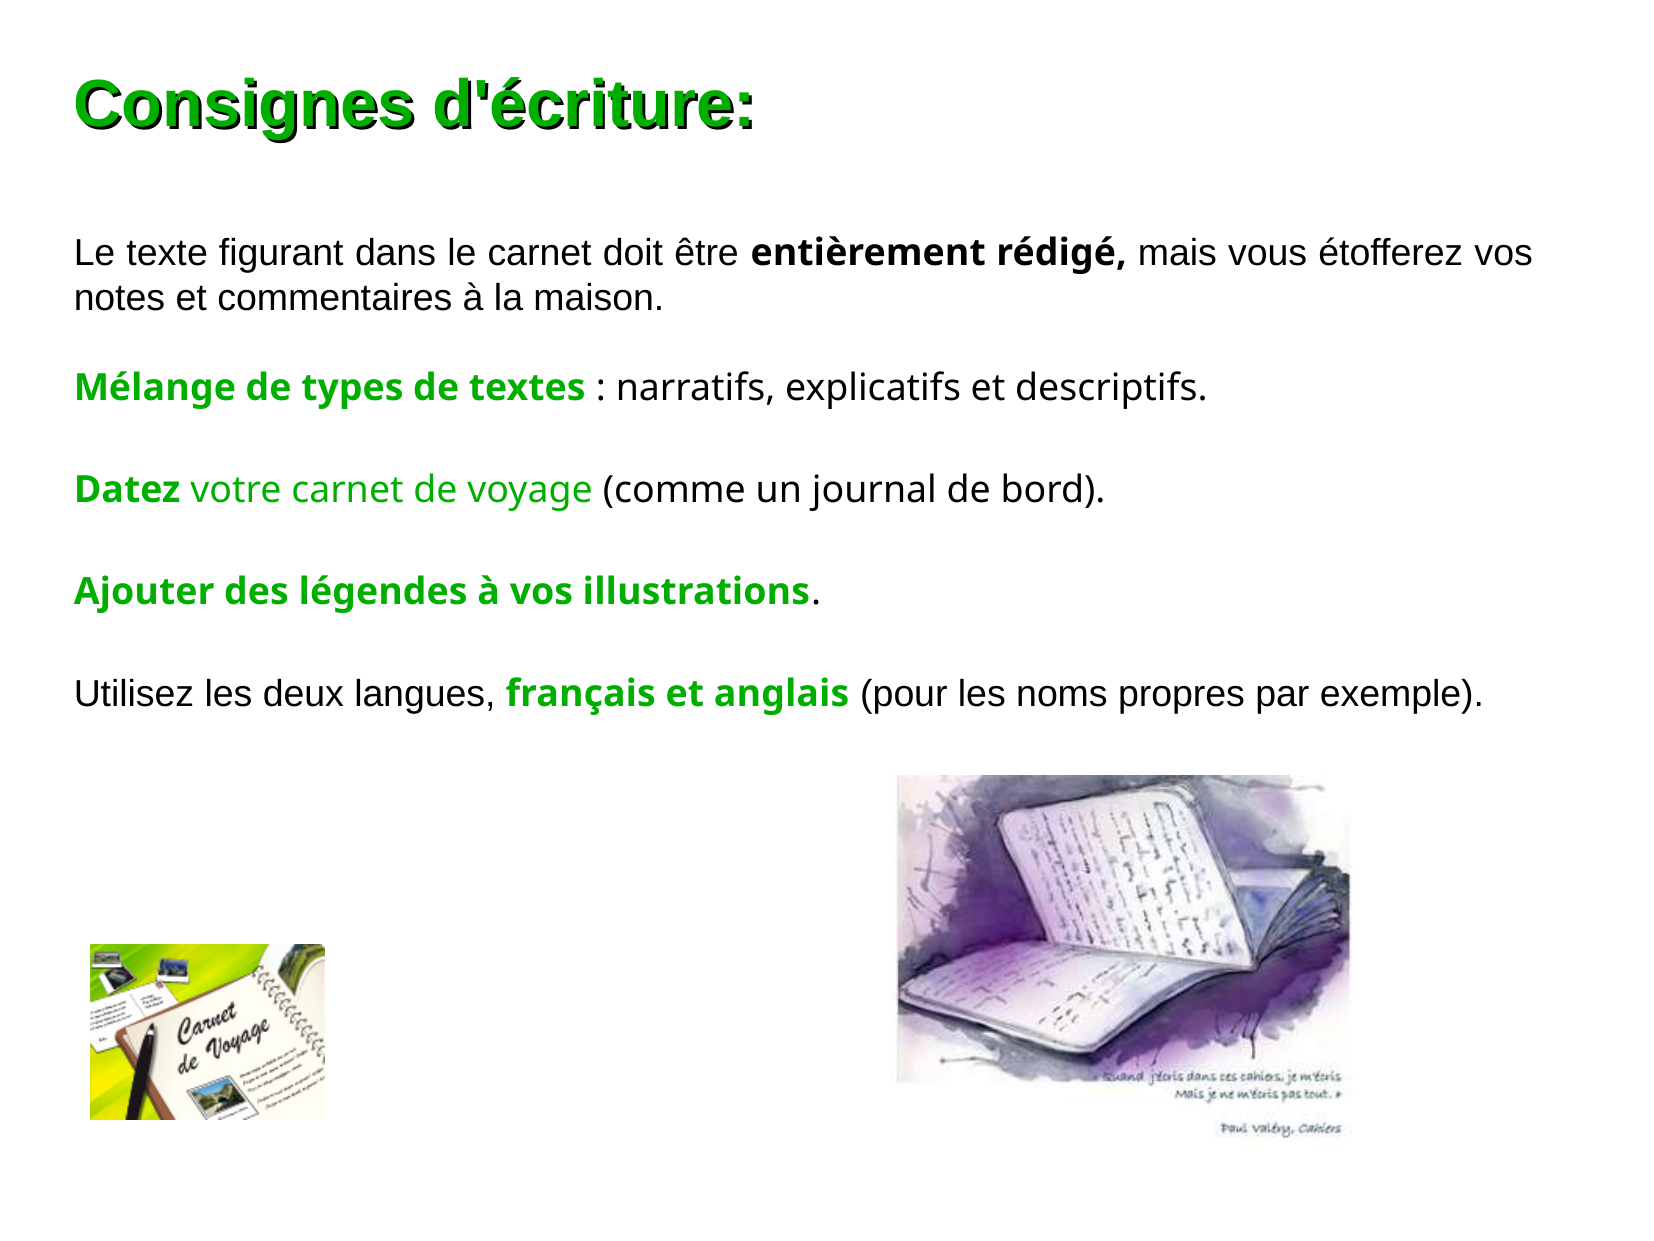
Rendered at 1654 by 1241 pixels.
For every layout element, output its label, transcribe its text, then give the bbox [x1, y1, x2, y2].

text_box Consignes d'écriture: Le texte figurant dans le carnet doit être entièrement rédigé, mais vous étofferez vos notes et commentaires à la maison. Mélange de types de textes : narratifs, explicatifs et descriptifs. Datez votre carnet de voyage (comme un journal de bord). Ajouter des légendes à vos illustrations. Utilisez les deux langues, français et anglais (pour les noms propres par exemple). [59, 59, 1595, 916]
picture [90, 944, 325, 1120]
picture [889, 775, 1359, 1152]
